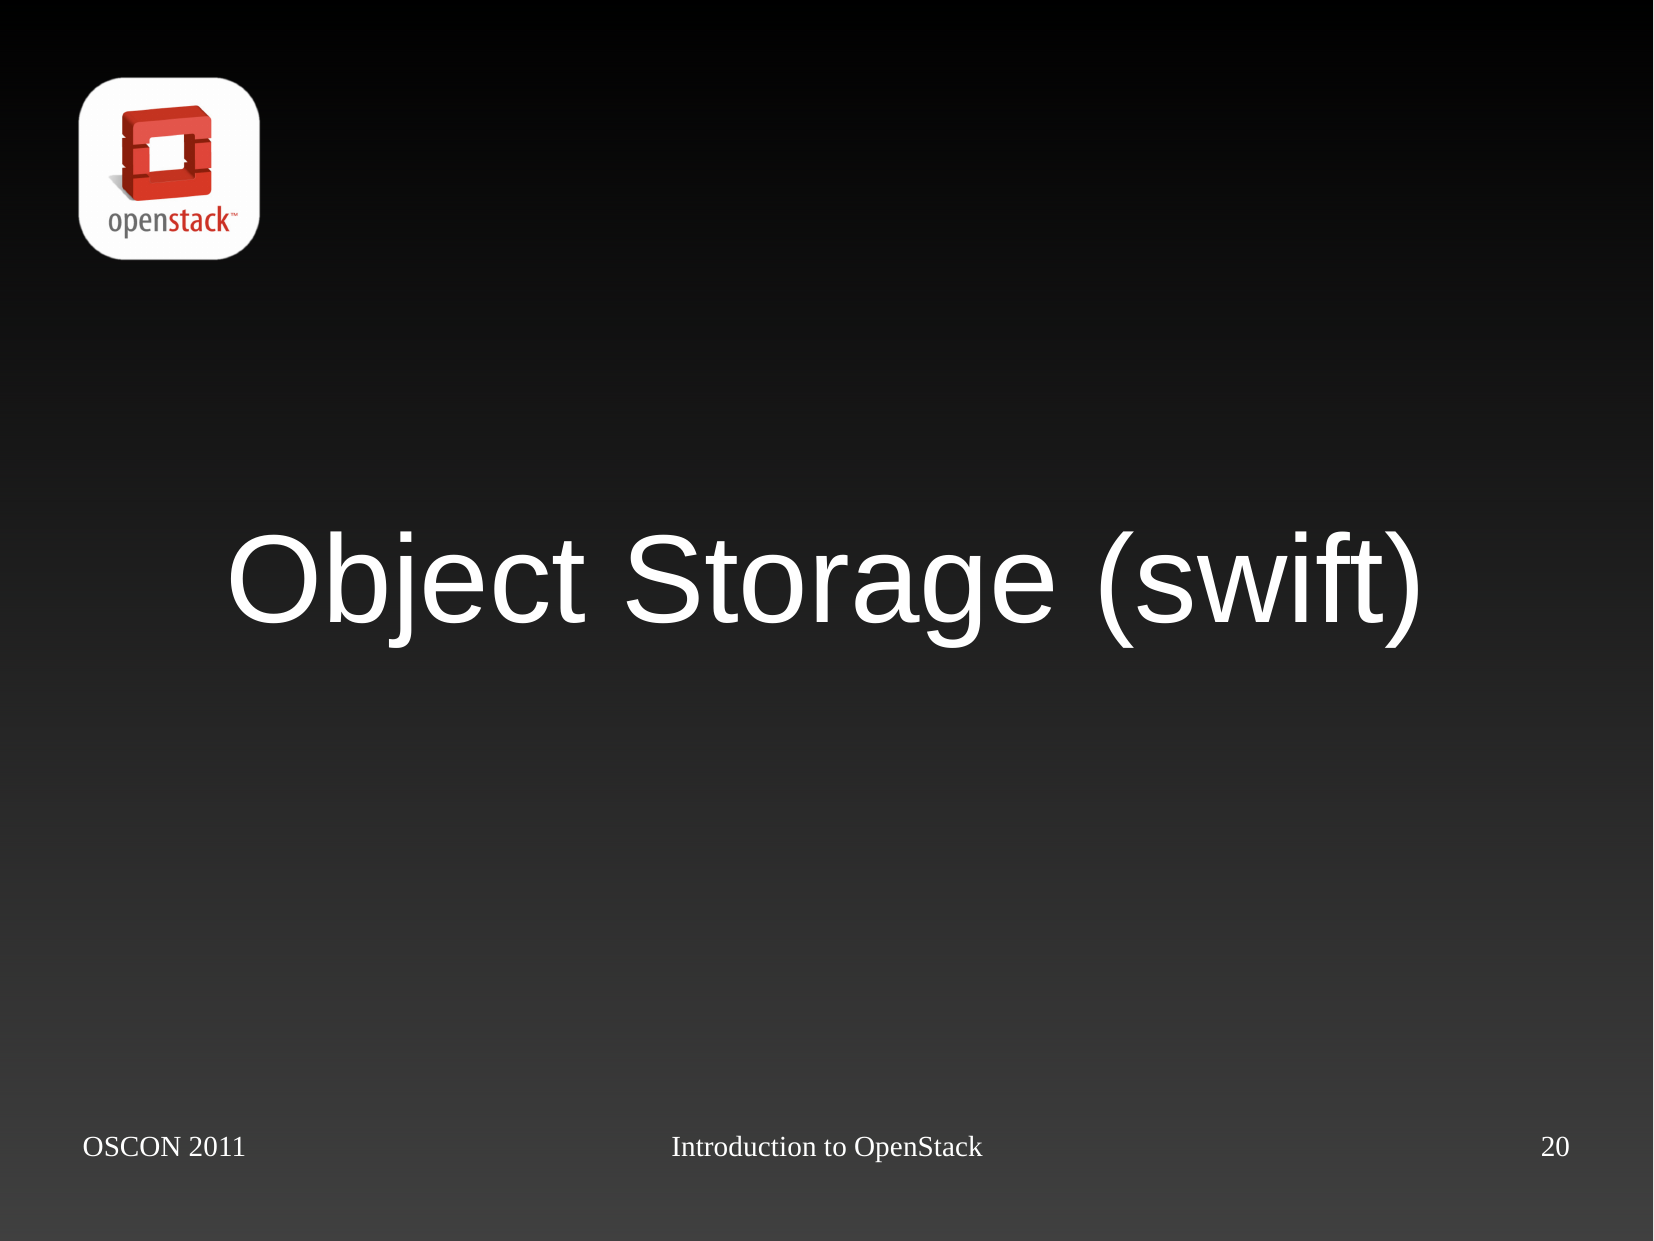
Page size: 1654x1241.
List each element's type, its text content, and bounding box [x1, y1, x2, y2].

picture [0, 0, 1654, 1241]
subtitle Object Storage (swift) [82, 56, 1571, 1102]
